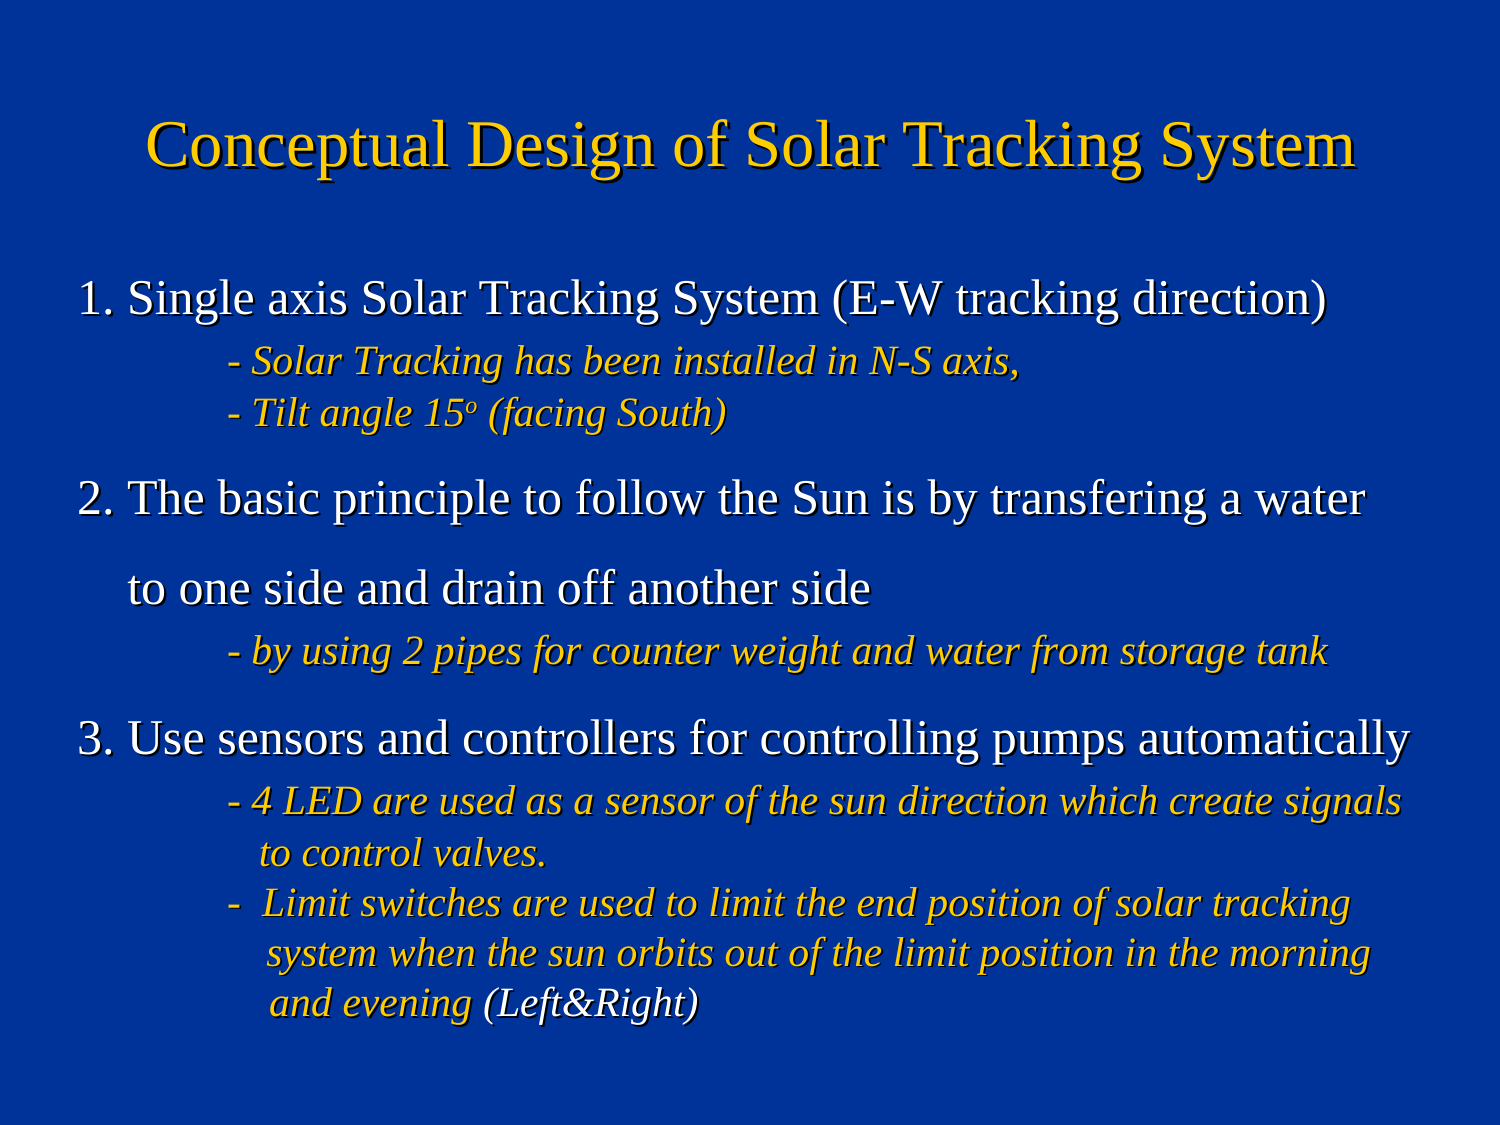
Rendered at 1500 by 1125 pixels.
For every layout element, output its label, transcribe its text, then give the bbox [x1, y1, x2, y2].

text_box 1. Single axis Solar Tracking System (E-W tracking direction) - Solar Tracking has been installed in N-S axis, - Tilt angle 15o (facing South) 2. The basic principle to follow the Sun is by transfering a water to one side and drain off another side - by using 2 pipes for counter weight and water from storage tank 3. Use sensors and controllers for controlling pumps automatically - 4 LED are used as a sensor of the sun direction which create signals to control valves. - Limit switches are used to limit the end position of solar tracking system when the sun orbits out of the limit position in the morning and evening (Left&Right) [62, 244, 1473, 1033]
text_box Conceptual Design of Solar Tracking System [84, 92, 1420, 188]
